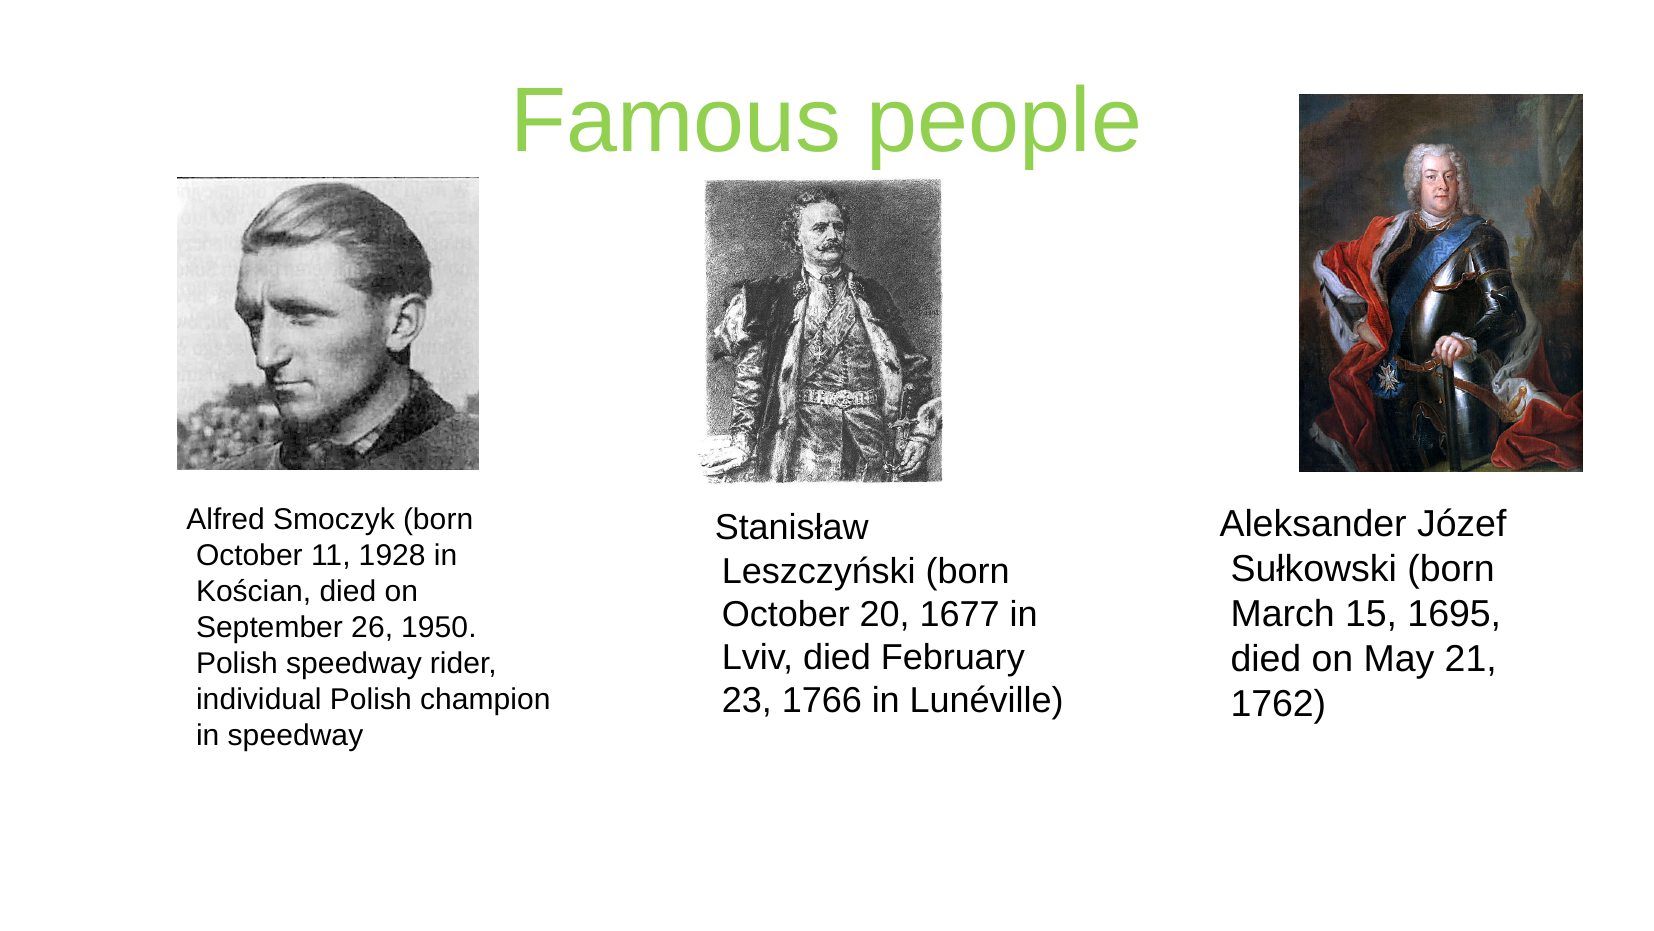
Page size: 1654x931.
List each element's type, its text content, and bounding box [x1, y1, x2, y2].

list Stanisław Leszczyński (born October 20, 1677 in Lviv, died February 23, 1766 in Lunéville) [585, 499, 1065, 757]
list Aleksander Józef Sułkowski (born March 15, 1695, died on May 21, 1762) [1088, 499, 1569, 757]
picture [177, 177, 479, 470]
picture [1299, 94, 1583, 472]
list Alfred Smoczyk (born October 11, 1928 in Kościan, died on September 26, 1950. Polish speedway rider, individual Polish champion in speedway [82, 499, 562, 757]
title Famous people [82, 59, 1571, 171]
picture [696, 177, 946, 485]
